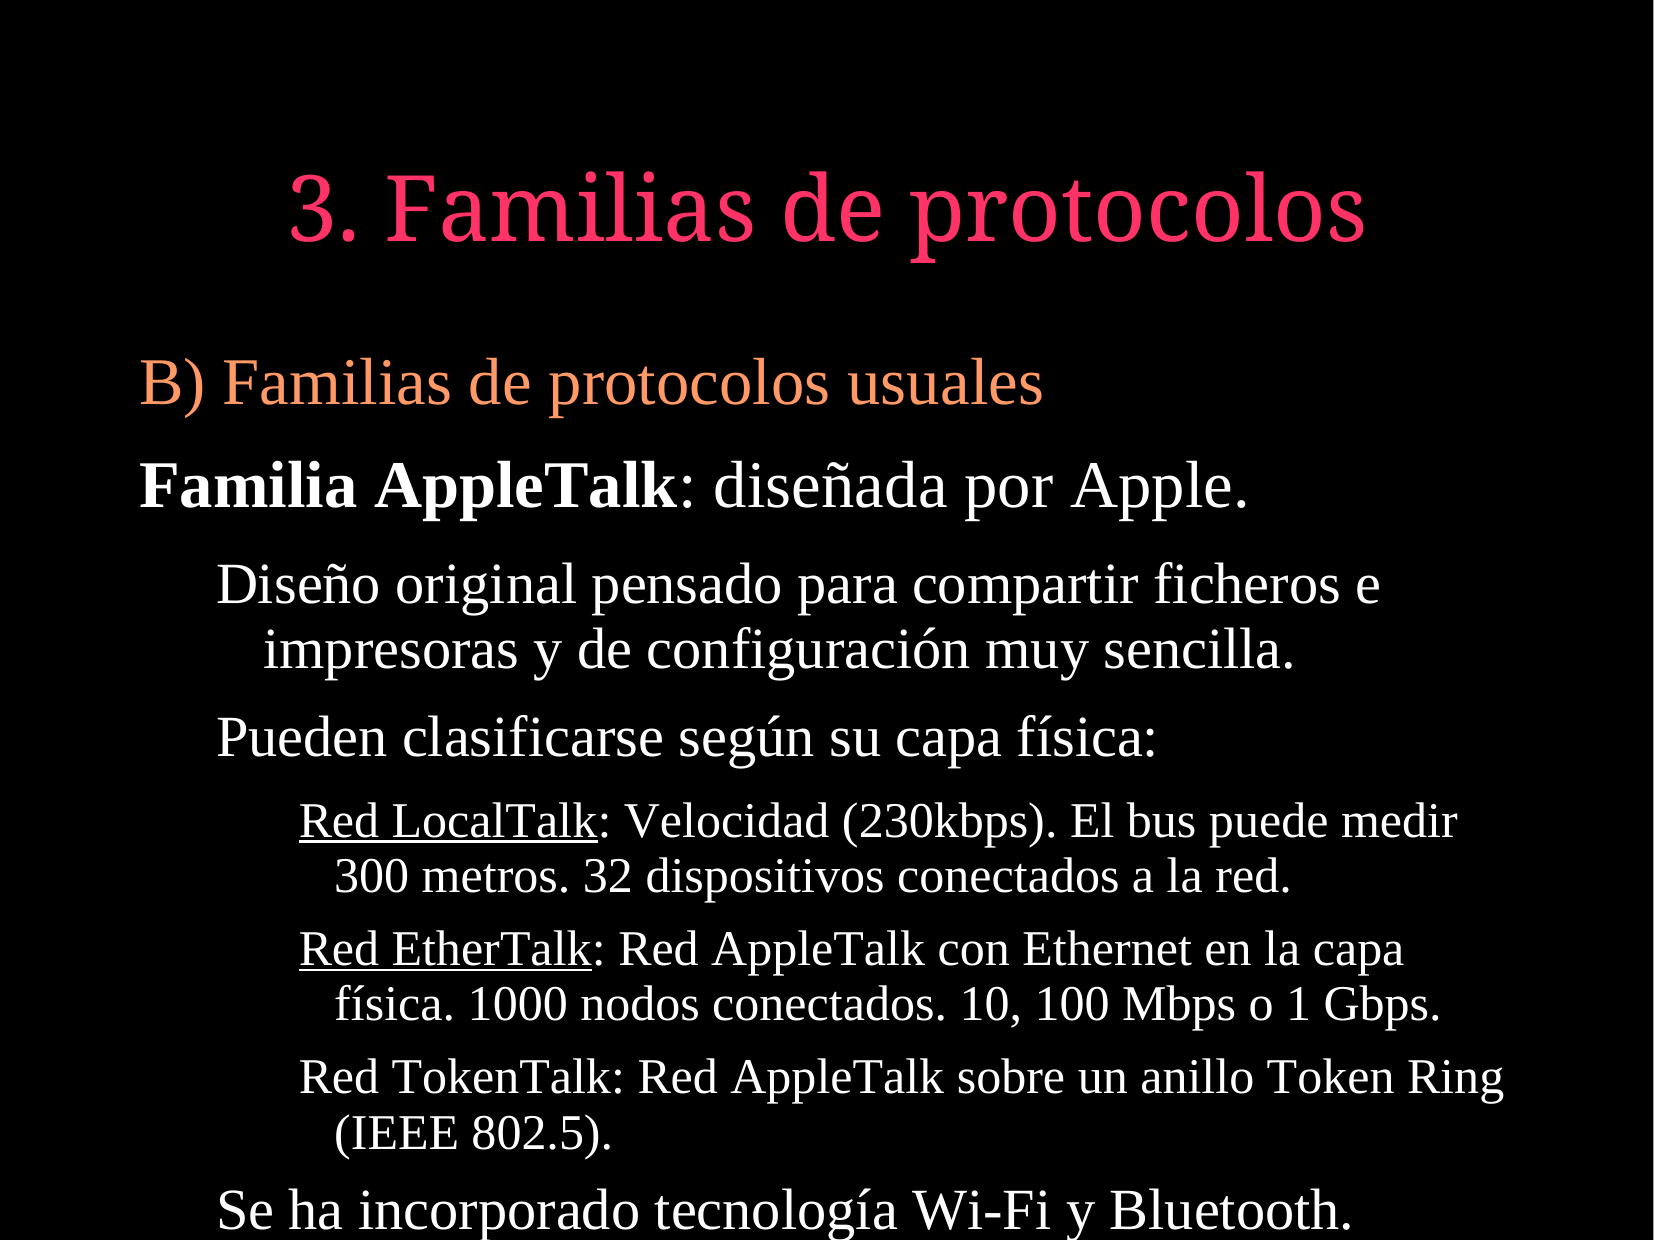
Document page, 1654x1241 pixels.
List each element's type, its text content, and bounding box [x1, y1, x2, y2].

title 3. Familias de protocolos [121, 102, 1534, 311]
list B) Familias de protocolos usuales Familia AppleTalk: diseñada por Apple. Diseño original pensado para compartir ficheros e impresoras y de configuración muy sencilla. Pueden clasificarse según su capa física: Red LocalTalk: Velocidad (230kbps). El bus puede medir 300 metros. 32 dispositivos conectados a la red. Red EtherTalk: Red AppleTalk con Ethernet en la capa física. 1000 nodos conectados. 10, 100 Mbps o 1 Gbps. Red TokenTalk: Red AppleTalk sobre un anillo Token Ring (IEEE 802.5). Se ha incorporado tecnología Wi-Fi y Bluetooth. [121, 344, 1534, 1241]
